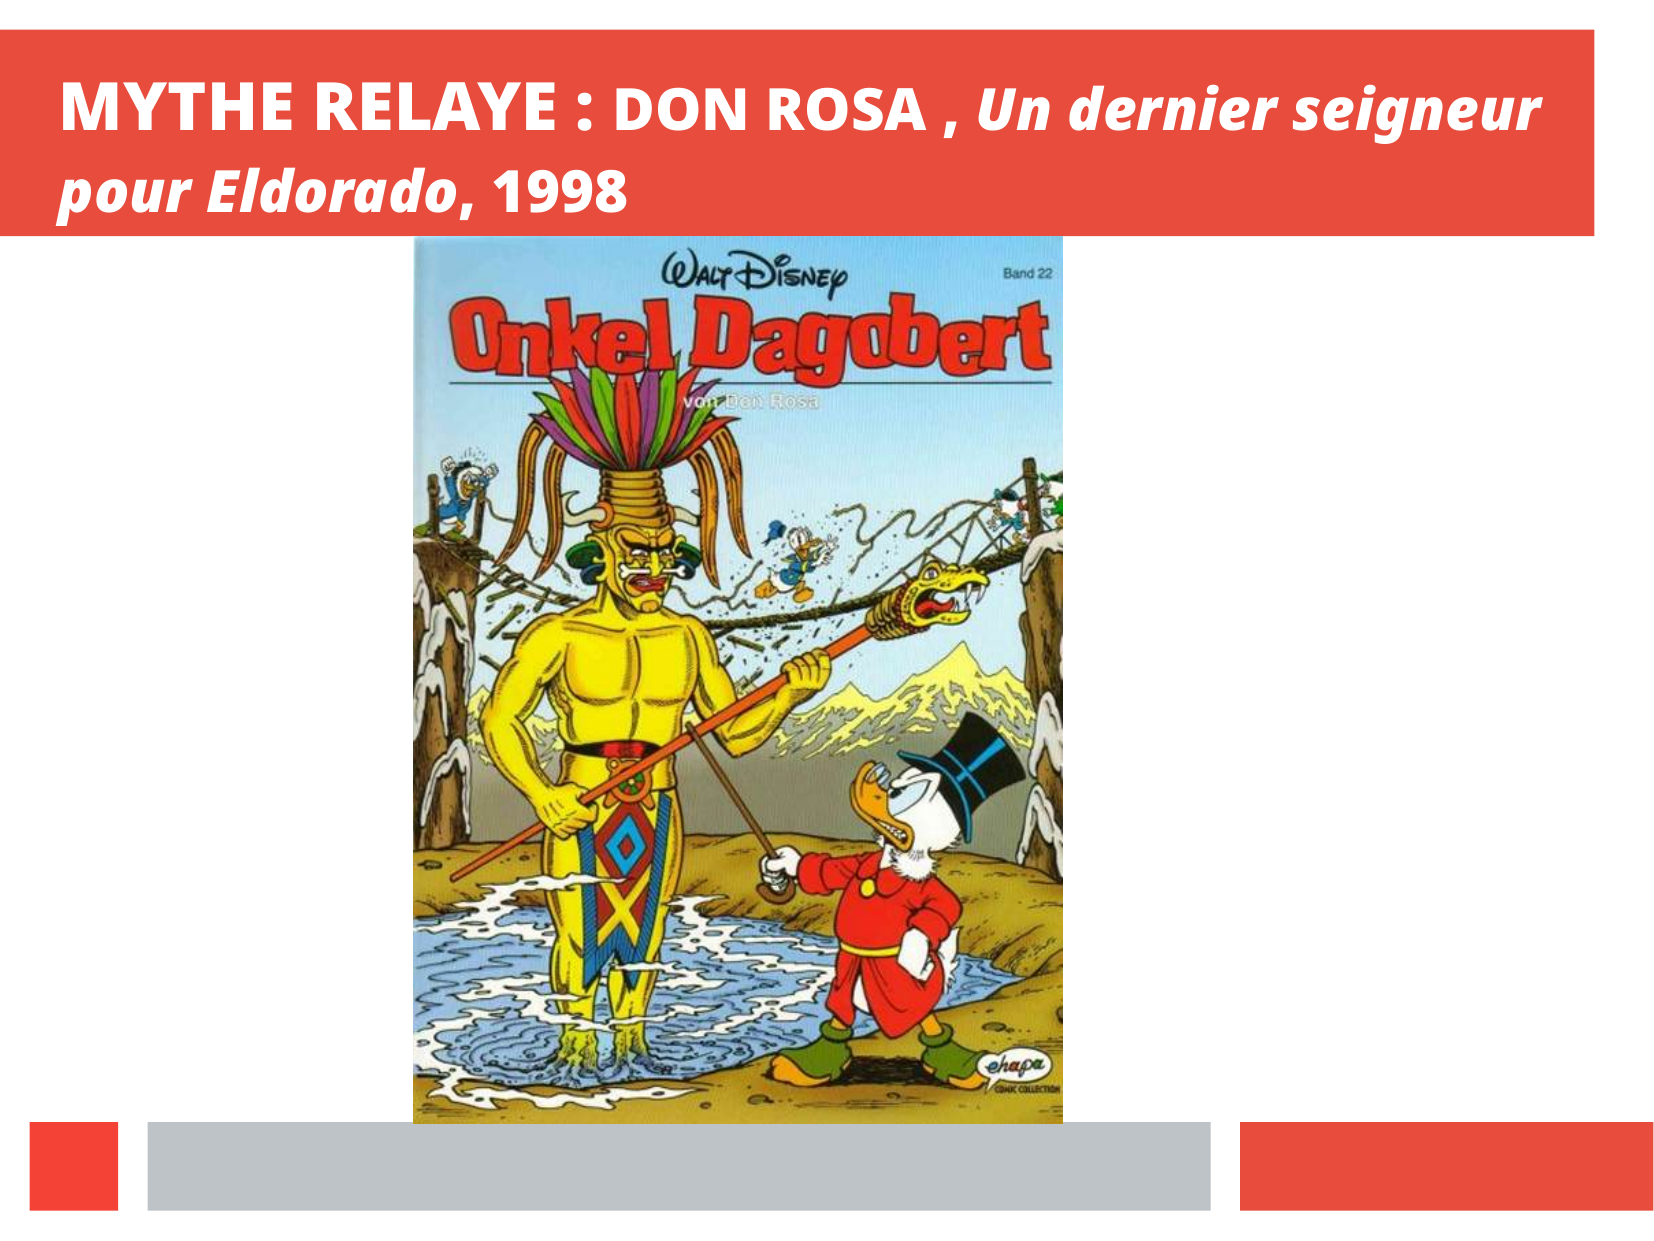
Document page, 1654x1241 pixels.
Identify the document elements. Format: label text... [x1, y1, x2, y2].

picture [413, 236, 1063, 1124]
title MYTHE RELAYE : DON ROSA , Un dernier seigneur pour Eldorado, 1998 [59, 59, 1595, 207]
